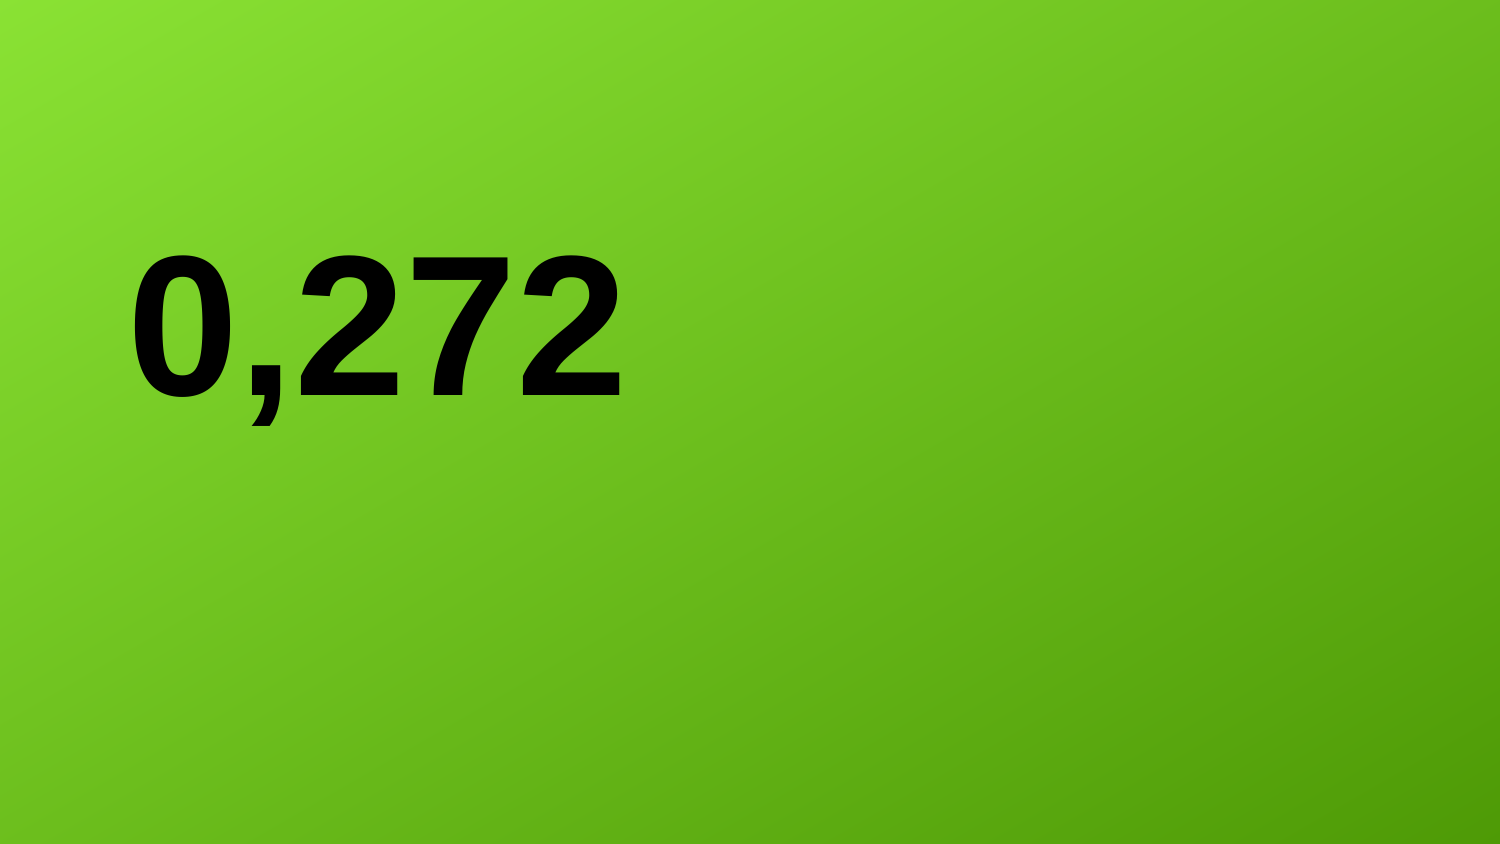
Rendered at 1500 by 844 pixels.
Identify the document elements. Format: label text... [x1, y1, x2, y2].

title 0,272 [112, 259, 1388, 451]
